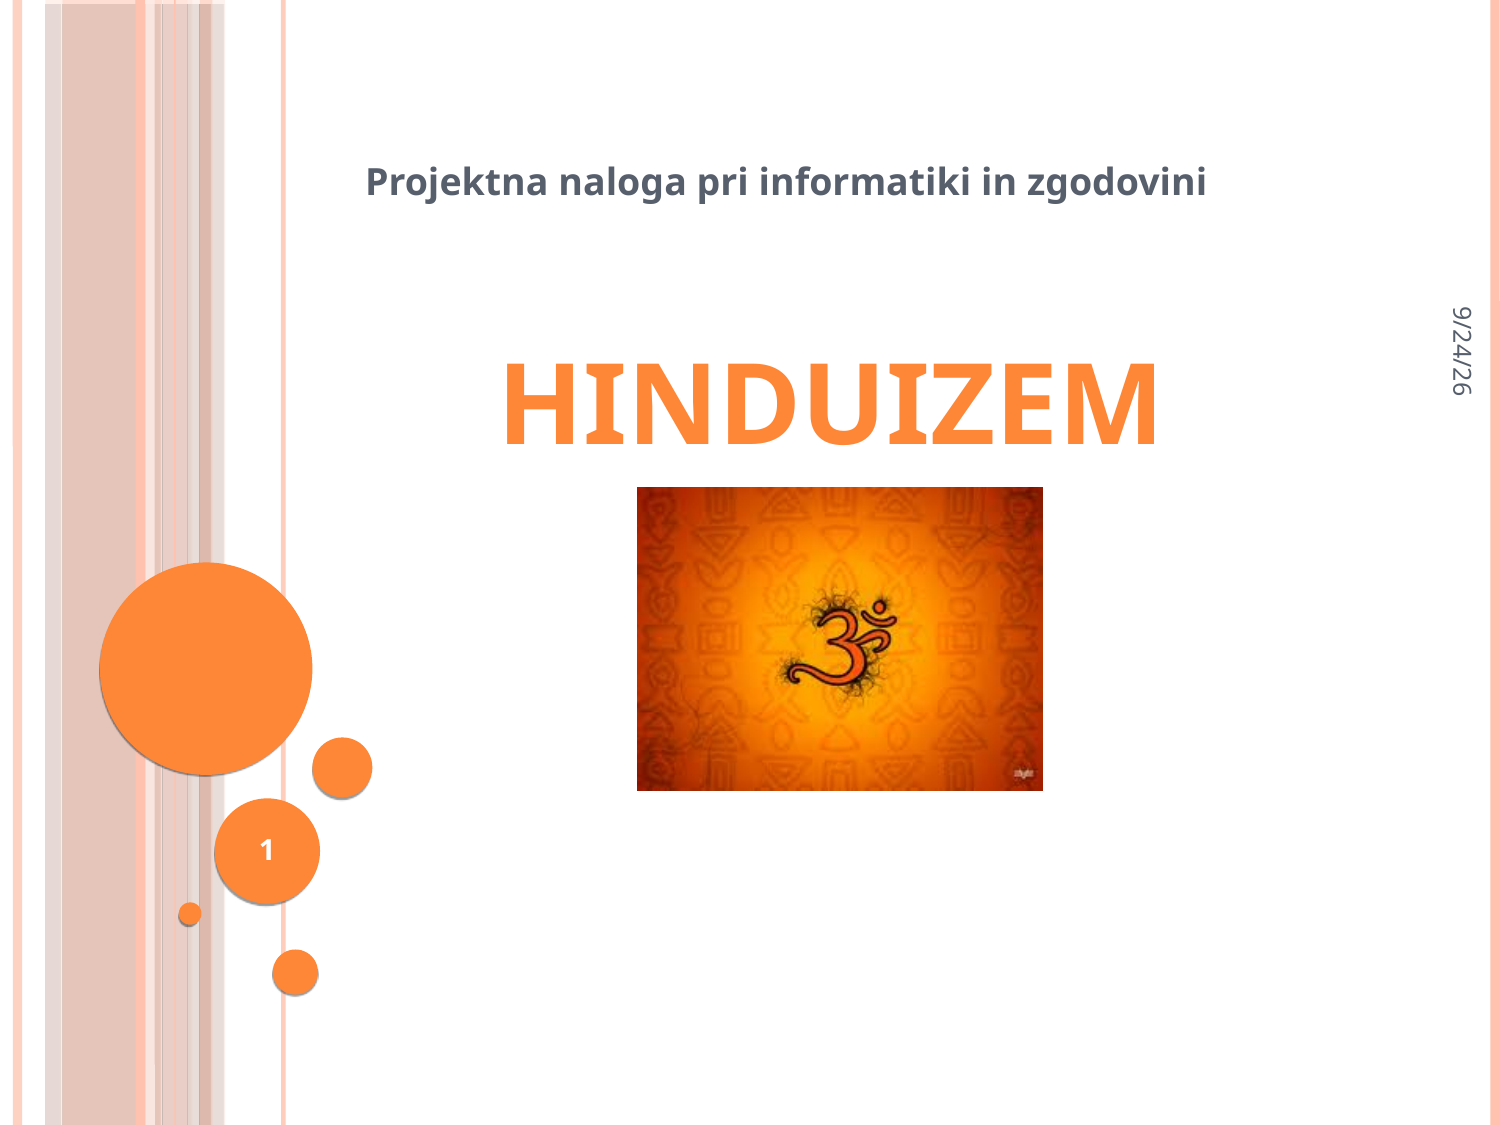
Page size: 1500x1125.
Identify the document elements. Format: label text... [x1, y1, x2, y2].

picture [637, 487, 1043, 791]
slide_number <number> [217, 808, 318, 894]
slide_number 6/3/19 [1430, 36, 1493, 412]
text_box Hinduizem [299, 324, 1363, 475]
subtitle Projektna naloga pri informatiki in zgodovini [350, 149, 1363, 300]
